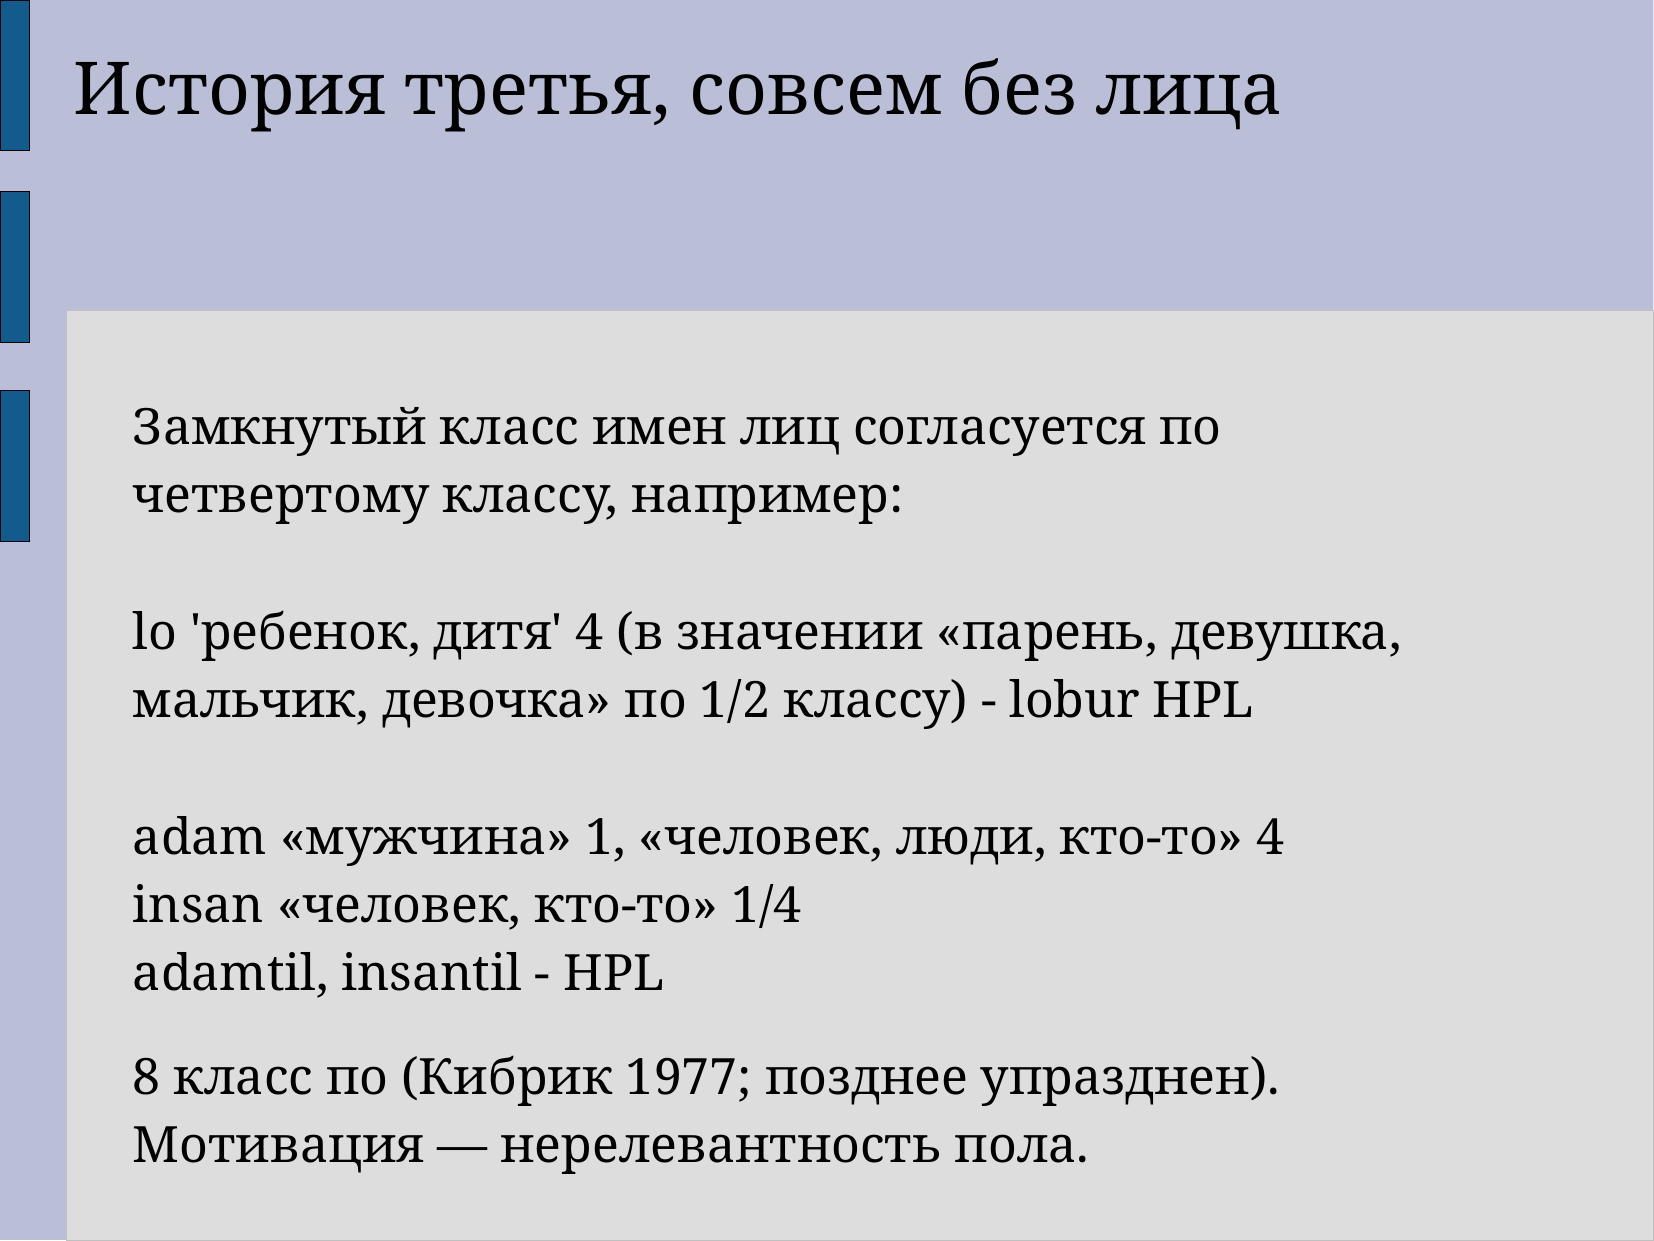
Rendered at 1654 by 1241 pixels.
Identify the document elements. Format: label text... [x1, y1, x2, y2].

text_box 8 класс по (Кибрик 1977; позднее упразднен). Мотивация — нерелевантность пола. [118, 1033, 1447, 1183]
text_box Замкнутый класс имен лиц согласуется по четвертому классу, например: lo 'ребенок, дитя' 4 (в значении «парень, девушка, мальчик, девочка» по 1/2 классу) - lobur HPL adam «мужчина» 1, «человек, люди, кто-то» 4 insan «человек, кто-то» 1/4 adamtil, insantil - HPL [118, 383, 1447, 1002]
text_box История третья, совсем без лица [58, 29, 1654, 143]
